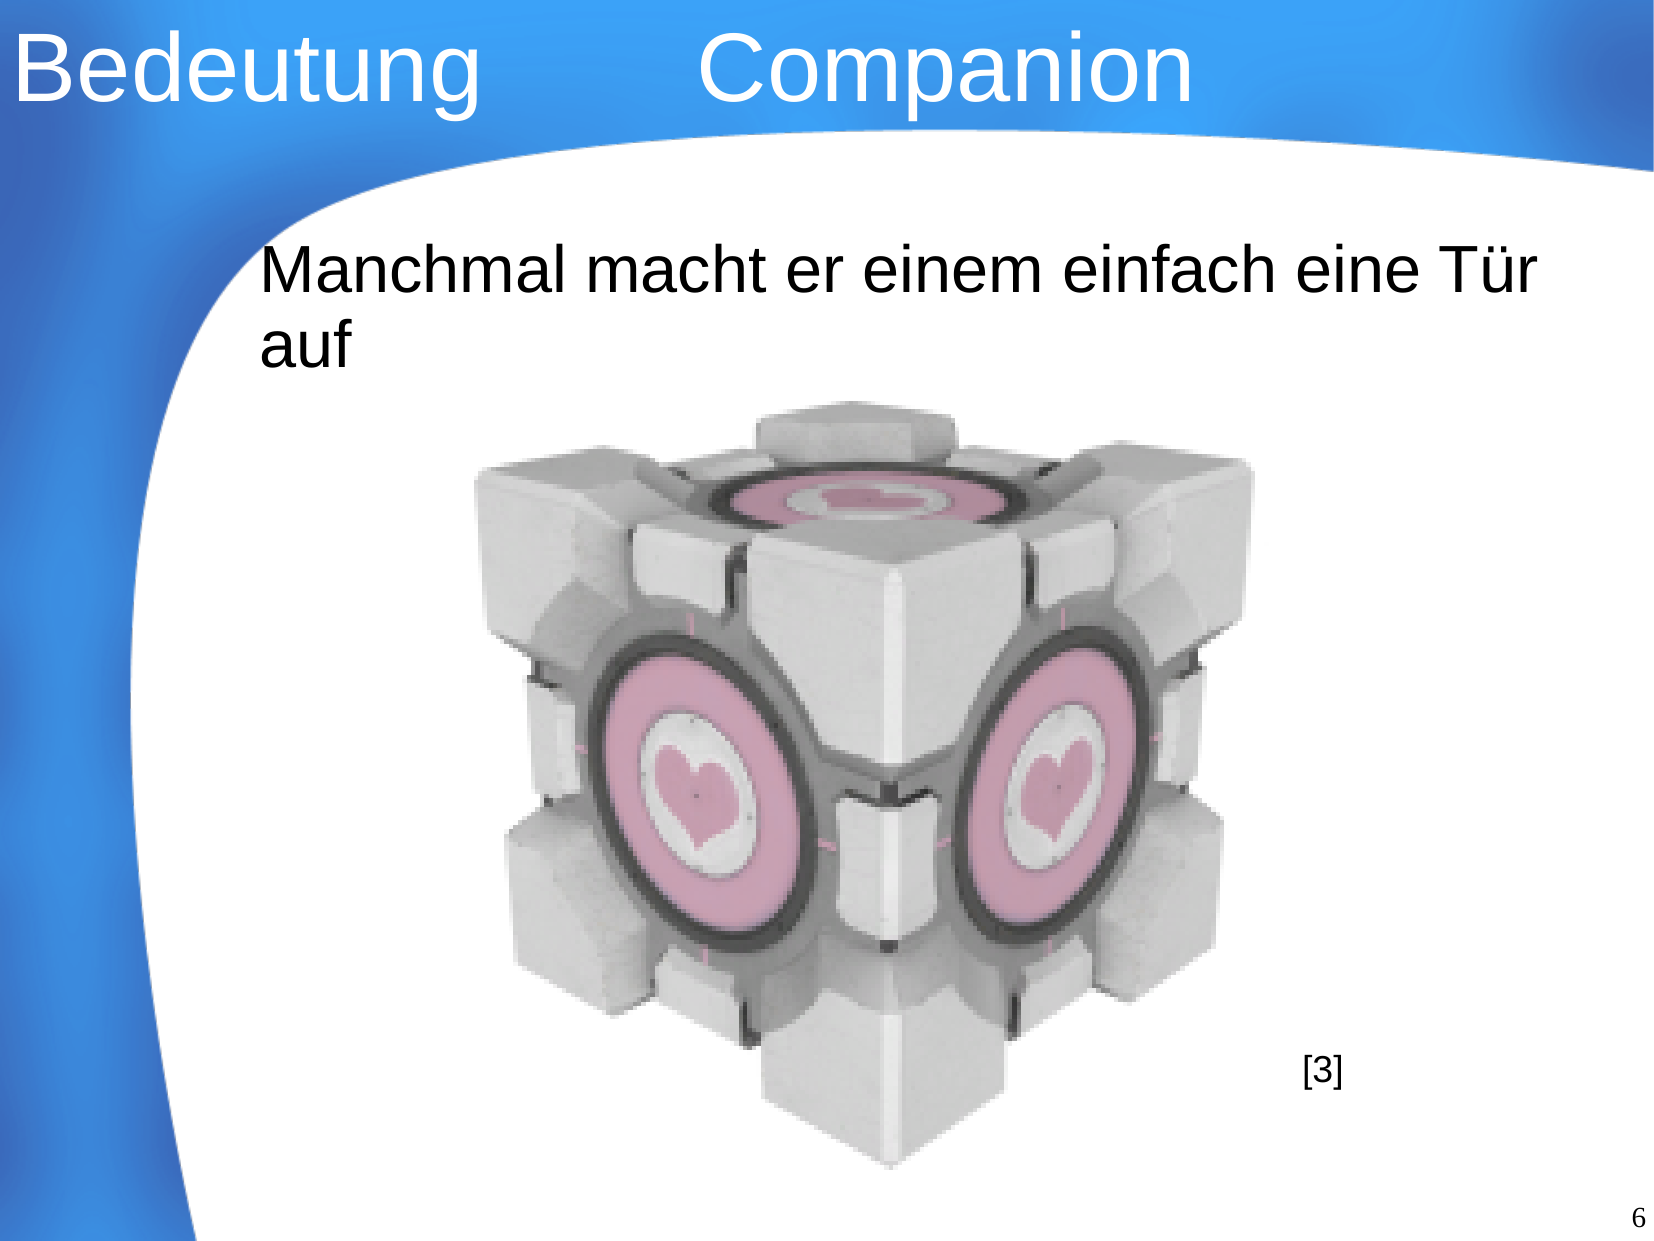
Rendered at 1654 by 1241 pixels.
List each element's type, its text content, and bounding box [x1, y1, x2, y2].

title Companion [697, 13, 1619, 123]
picture [0, 0, 1654, 1241]
title Bedeutung [11, 13, 697, 123]
text_box [3] [1287, 1041, 1382, 1099]
subtitle Manchmal macht er einem einfach eine Tür auf [259, 232, 1560, 382]
